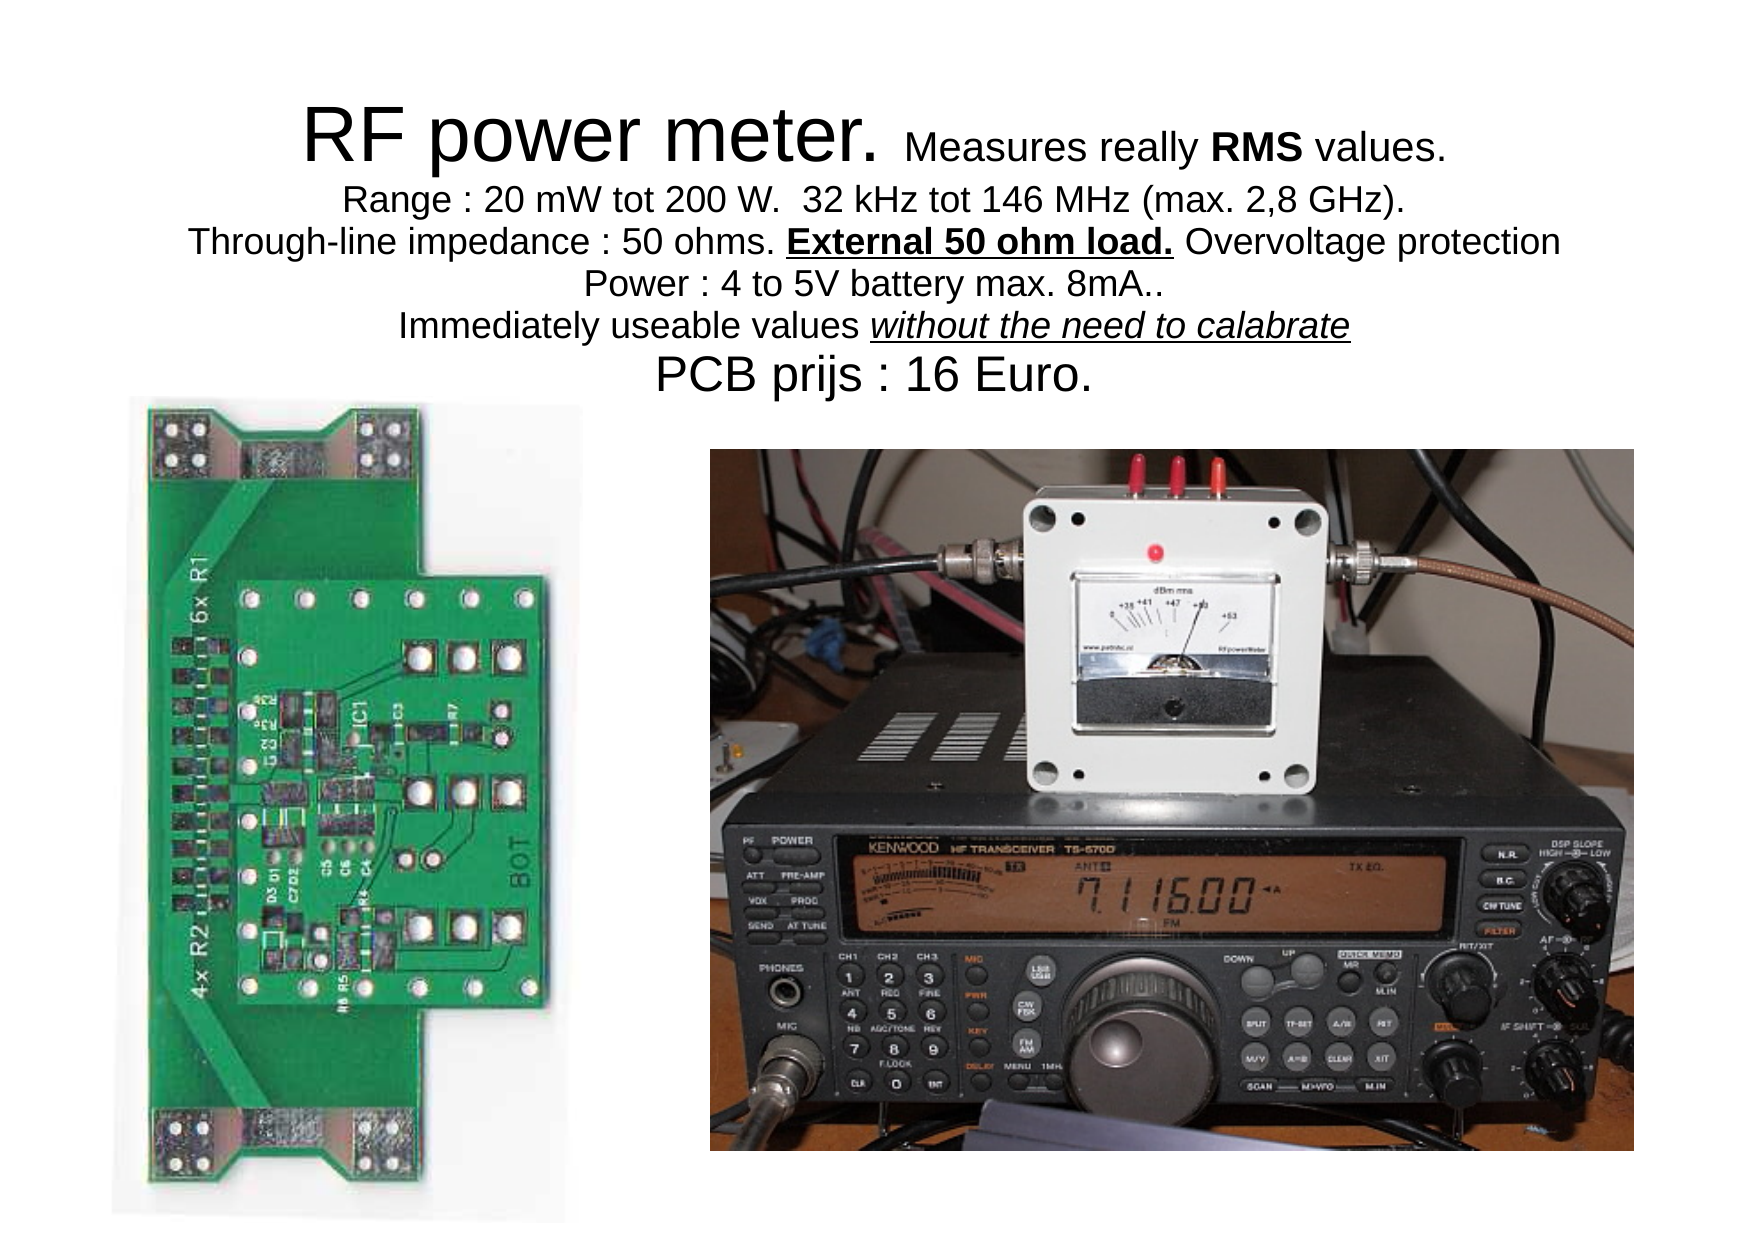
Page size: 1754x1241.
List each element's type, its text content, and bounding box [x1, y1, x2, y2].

picture [111, 396, 583, 1223]
title RF power meter. Measures really RMS values. Range : 20 mW tot 200 W. 32 kHz tot 146 MHz (max. 2,8 GHz). Through-line impedance : 50 ohms. External 50 ohm load. Overvoltage protection Power : 4 to 5V battery max. 8mA.. Immediately useable values without the need to calabrate PCB prijs : 16 Euro. [138, 90, 1611, 404]
picture [710, 449, 1634, 1151]
